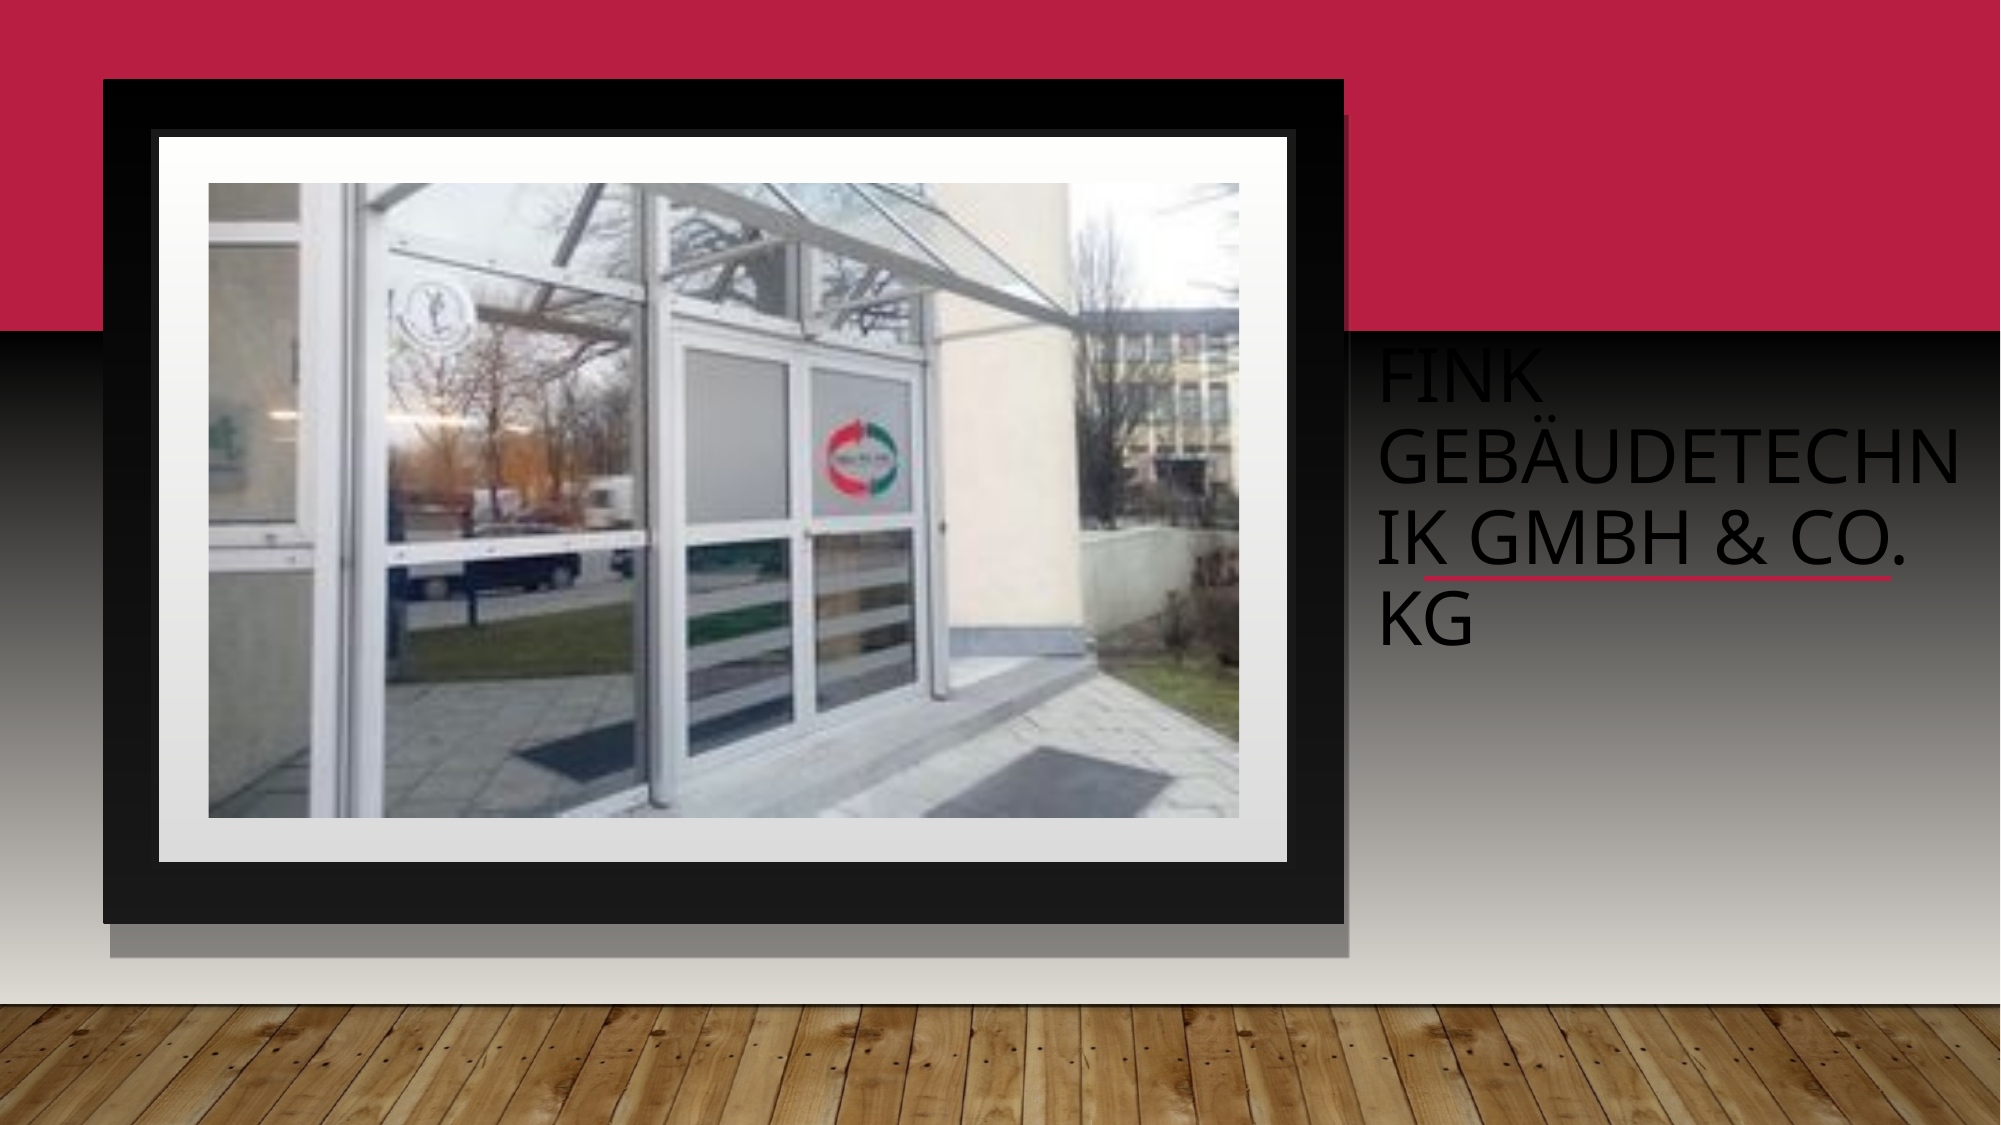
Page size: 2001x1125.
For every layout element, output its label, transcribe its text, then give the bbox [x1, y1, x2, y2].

text_box [0, 0, 2000, 1004]
picture [0, 1005, 2000, 1125]
title Fink Gebäudetechnik GmbH & Co. KG [1361, 330, 1991, 535]
picture [208, 183, 1240, 818]
